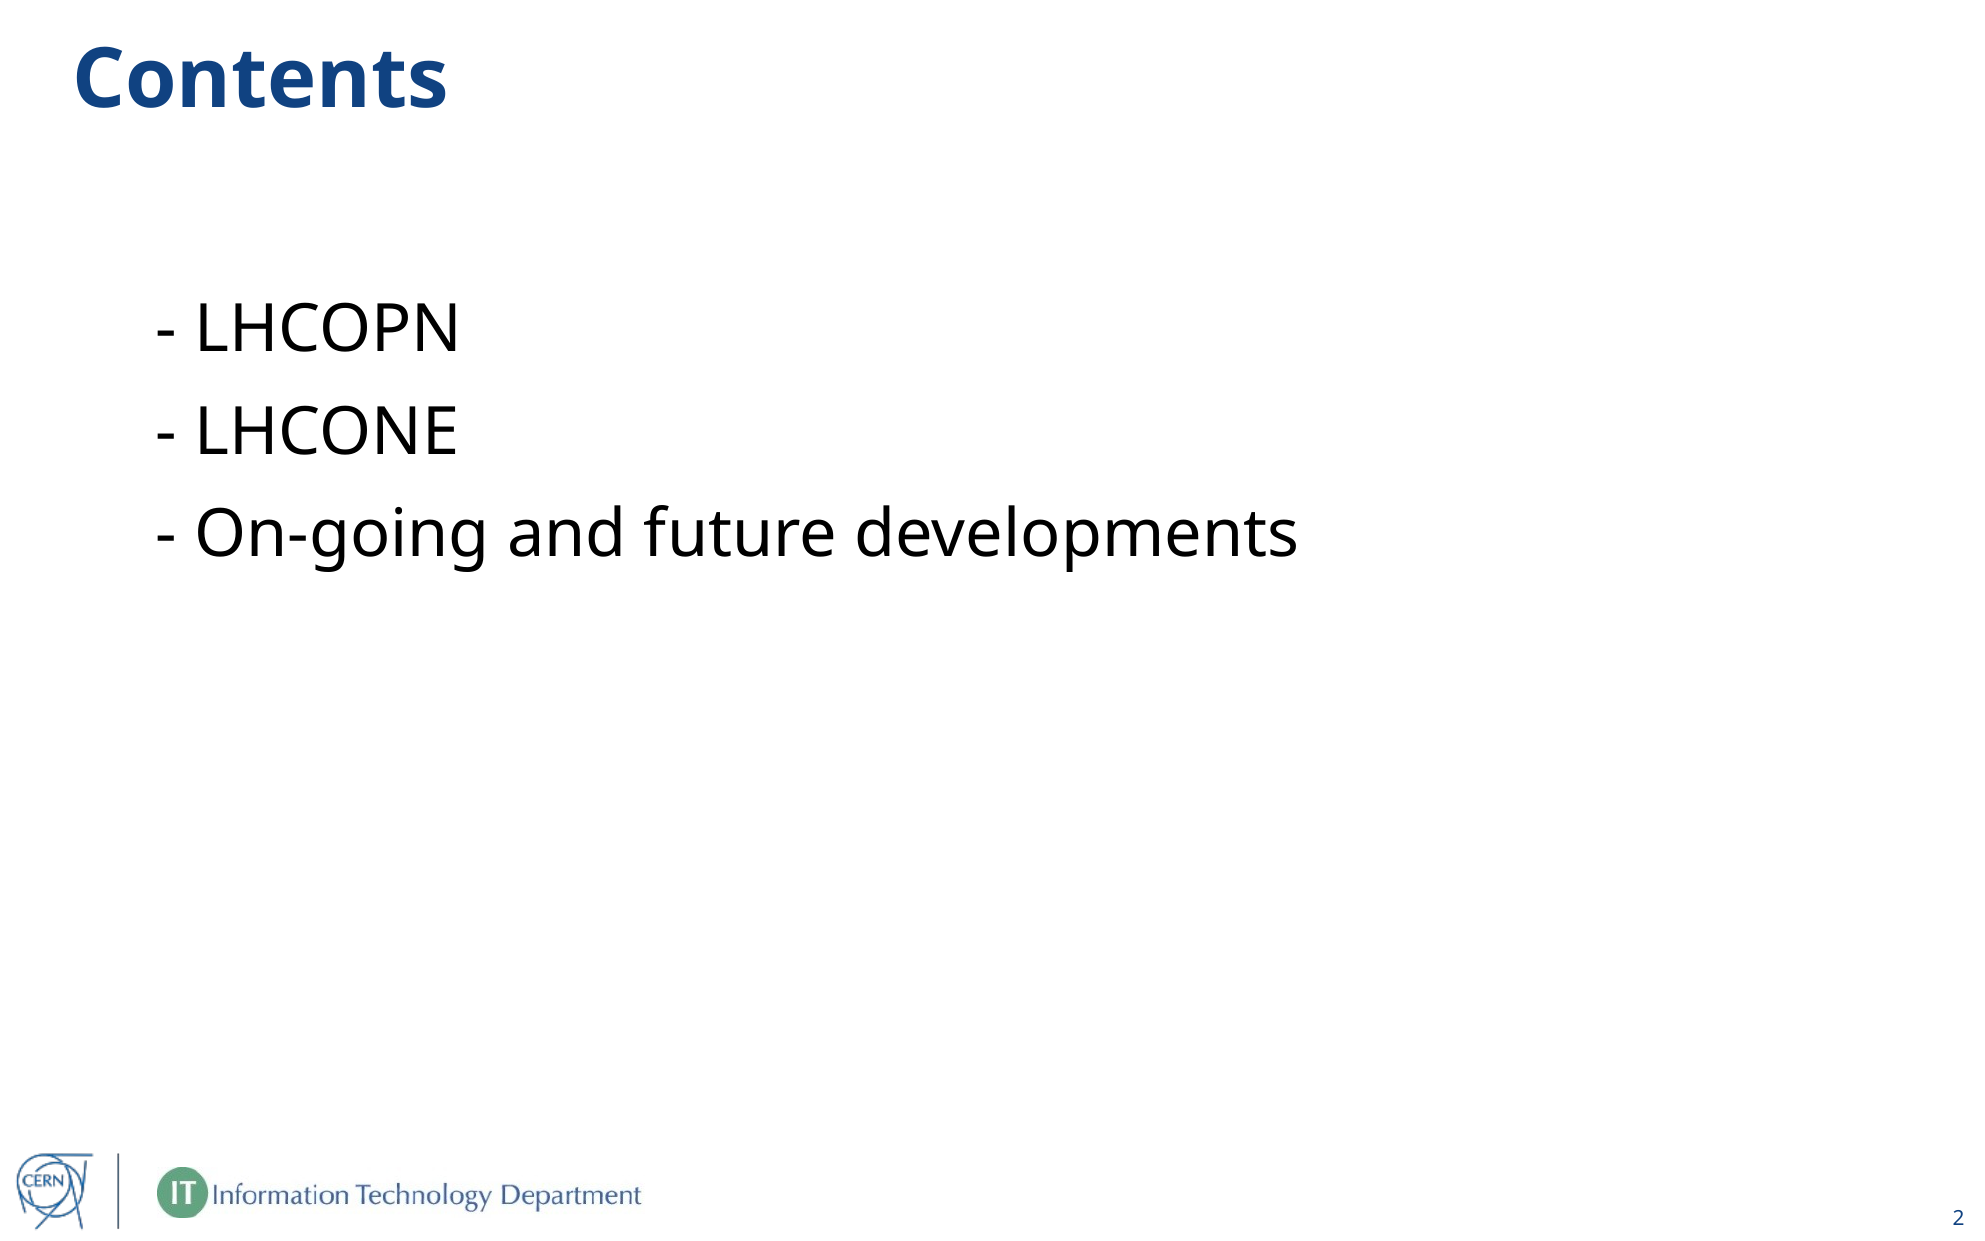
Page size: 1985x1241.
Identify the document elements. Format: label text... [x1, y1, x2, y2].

title Contents [72, 0, 1834, 166]
picture [51, 1200, 64, 1215]
text_box - LHCOPN - LHCONE - On-going and future developments [140, 273, 1921, 1156]
picture [38, 1207, 55, 1215]
picture [16, 1188, 64, 1236]
picture [19, 1188, 64, 1207]
picture [157, 1167, 948, 1218]
